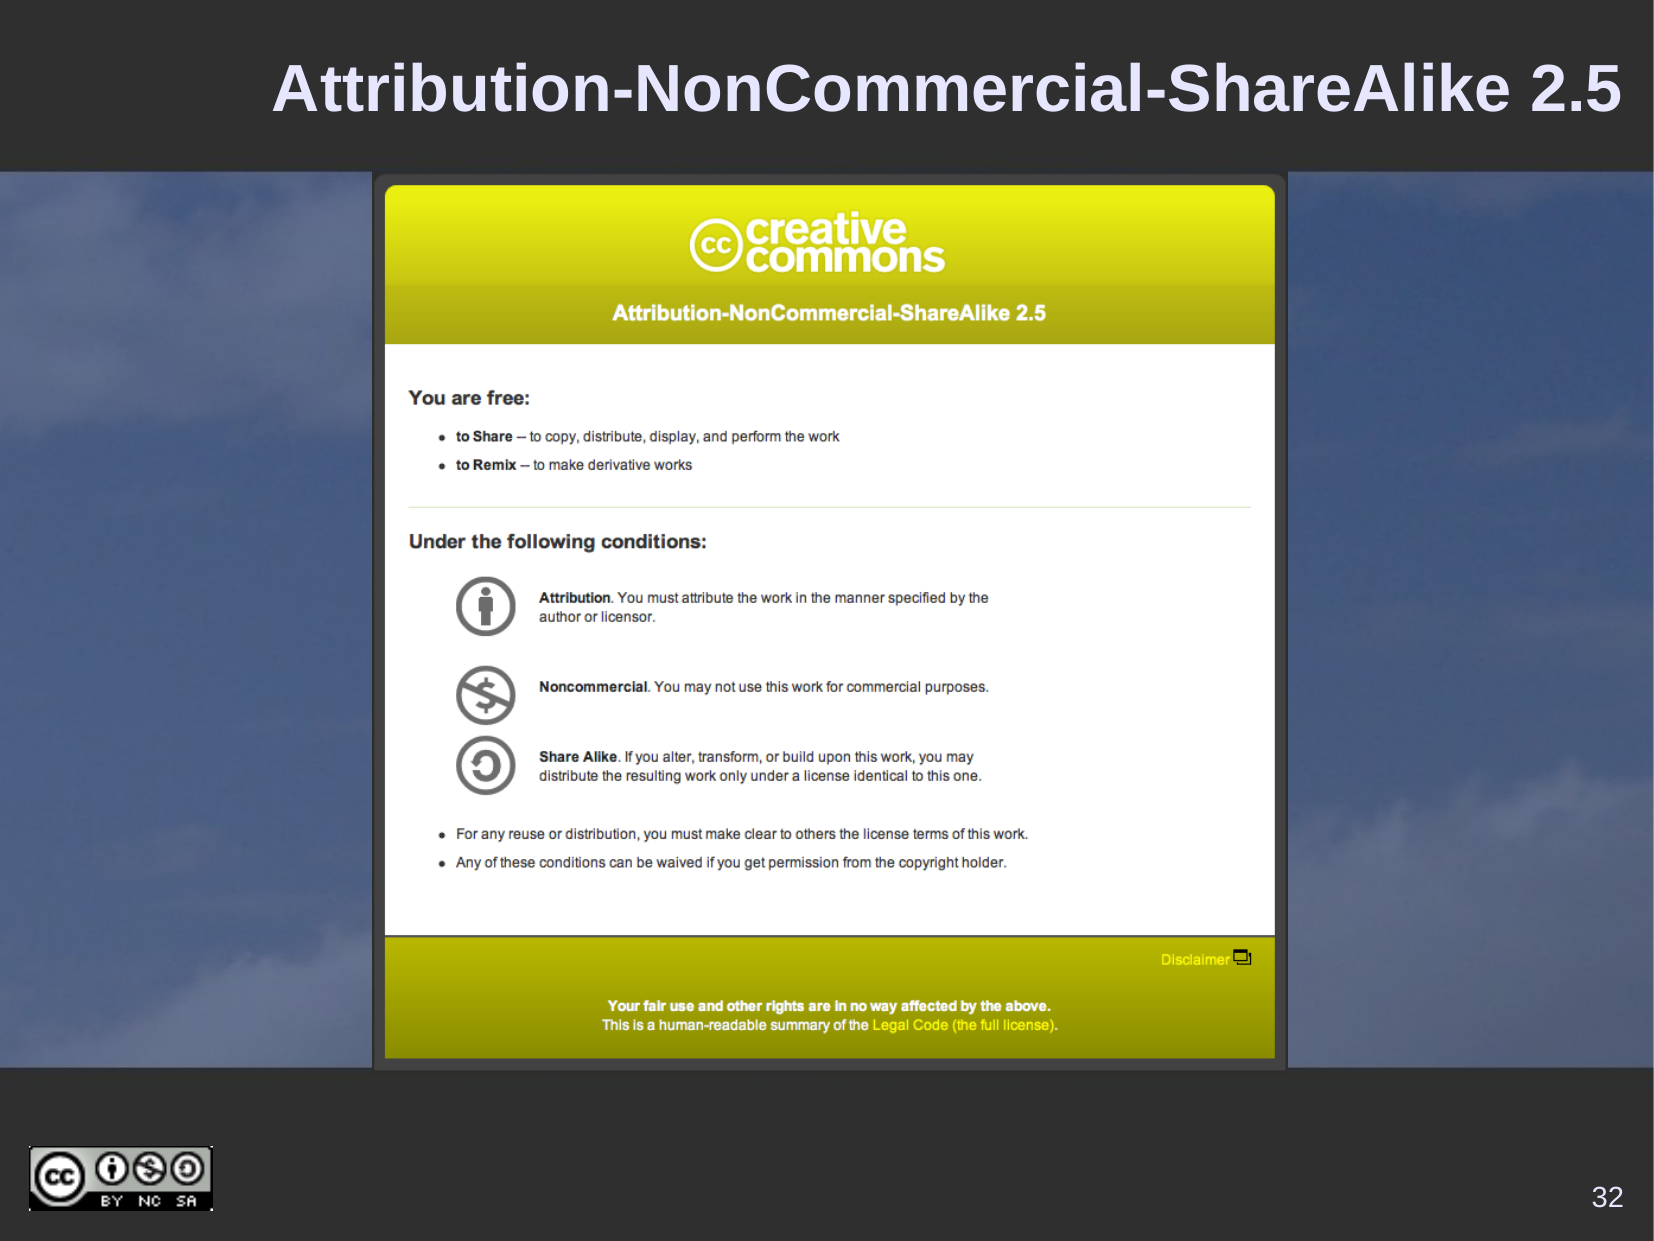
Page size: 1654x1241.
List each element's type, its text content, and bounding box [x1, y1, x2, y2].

picture [0, 0, 1654, 1241]
title Attribution-NonCommercial-ShareAlike 2.5 [29, 29, 1625, 148]
